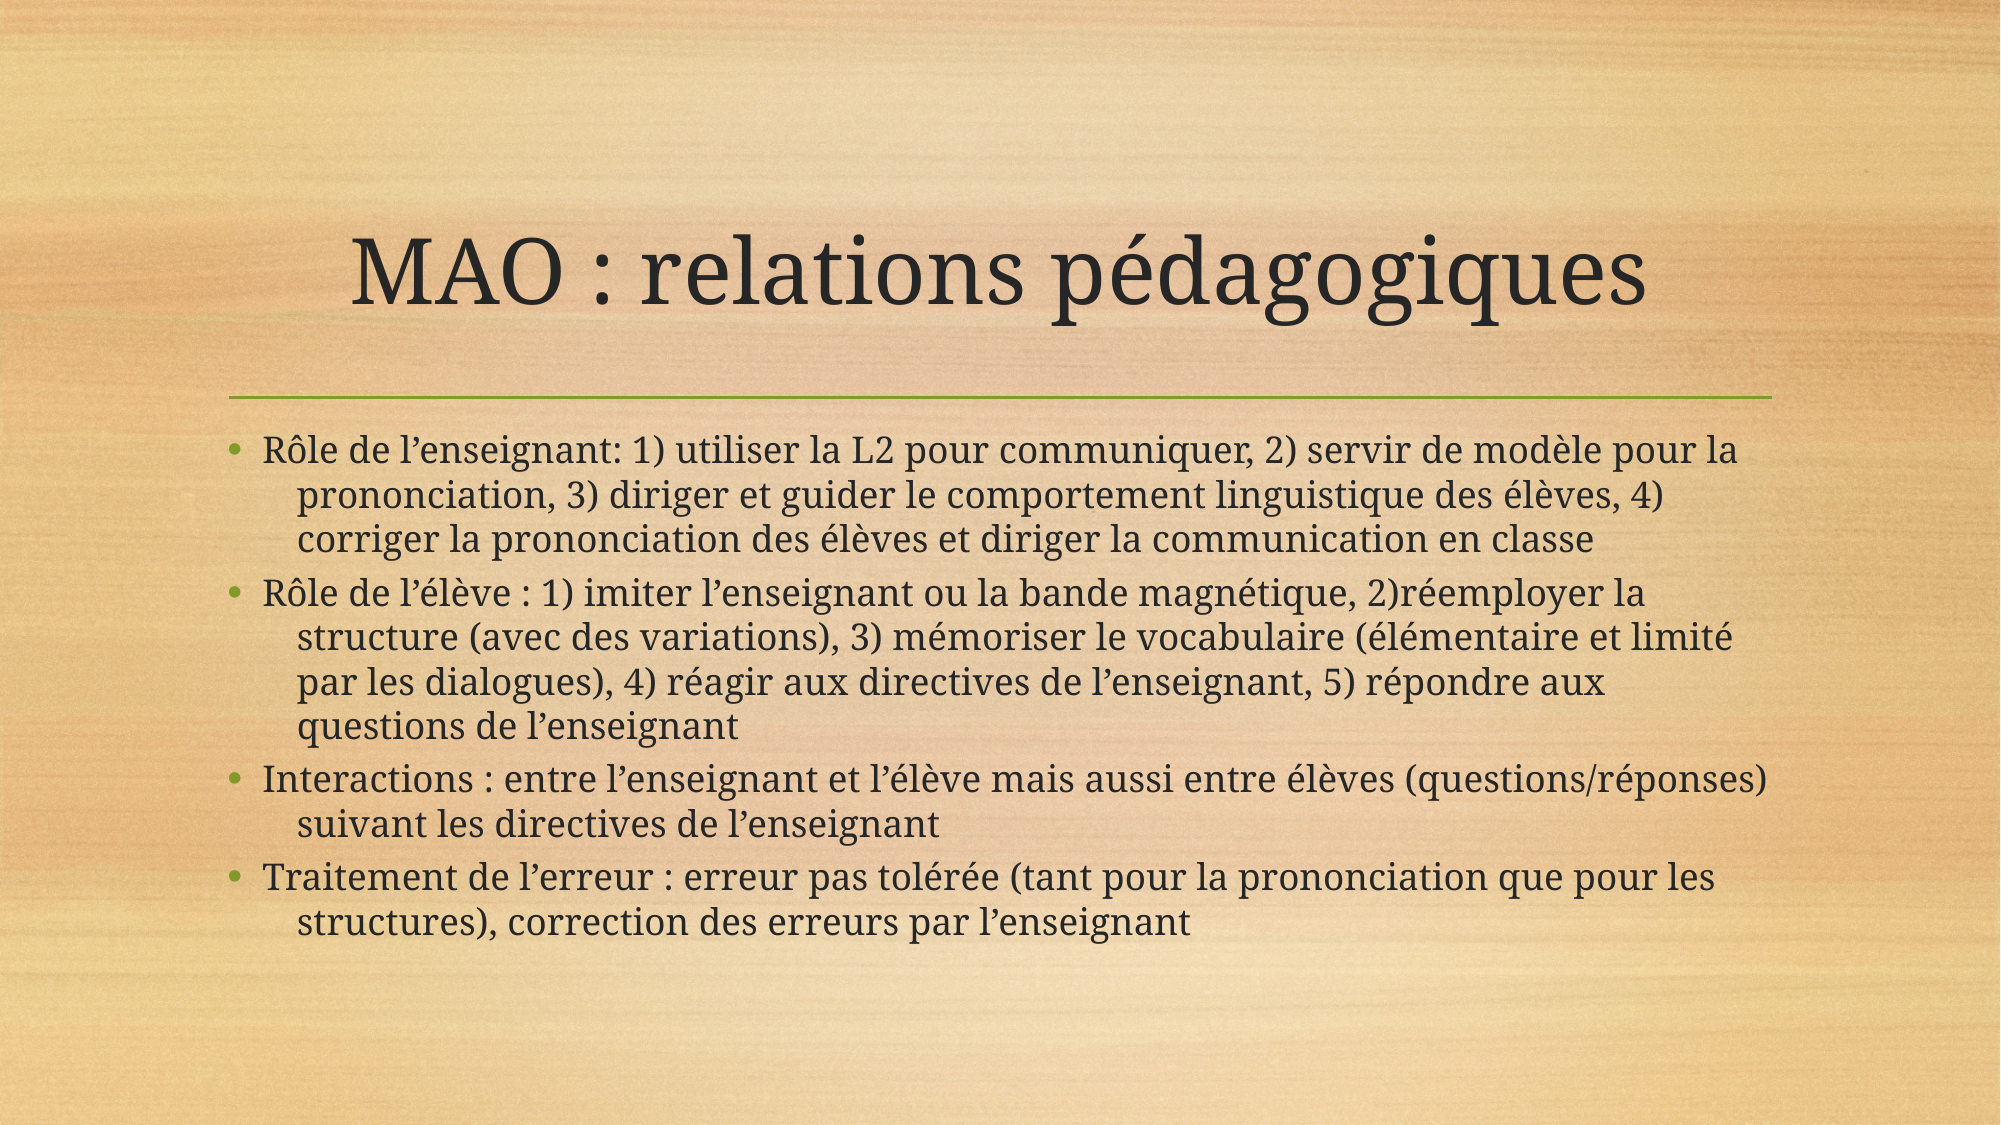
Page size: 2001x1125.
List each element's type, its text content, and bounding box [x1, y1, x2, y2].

list Rôle de l’enseignant: 1) utiliser la L2 pour communiquer, 2) servir de modèle pour la prononciation, 3) diriger et guider le comportement linguistique des élèves, 4) corriger la prononciation des élèves et diriger la communication en classe Rôle de l’élève : 1) imiter l’enseignant ou la bande magnétique, 2)réemployer la structure (avec des variations), 3) mémoriser le vocabulaire (élémentaire et limité par les dialogues), 4) réagir aux directives de l’enseignant, 5) répondre aux questions de l’enseignant Interactions : entre l’enseignant et l’élève mais aussi entre élèves (questions/réponses) suivant les directives de l’enseignant Traitement de l’erreur : erreur pas tolérée (tant pour la prononciation que pour les structures), correction des erreurs par l’enseignant [212, 419, 1788, 964]
title MAO : relations pédagogiques [212, 161, 1788, 376]
